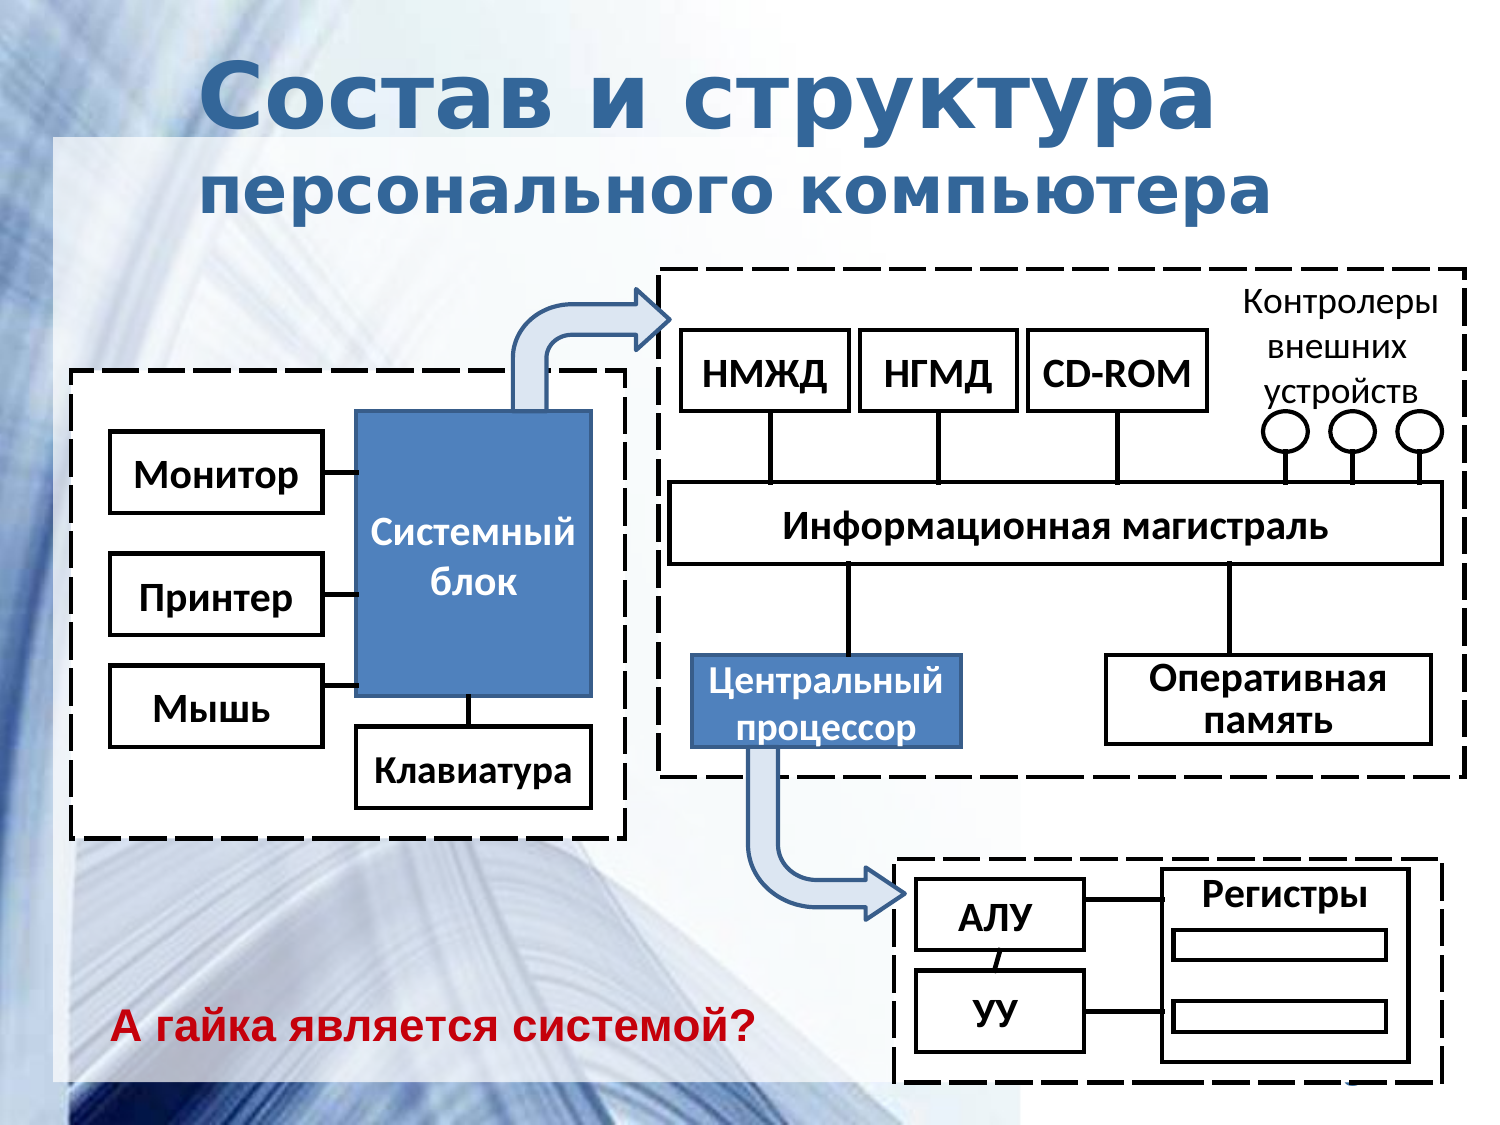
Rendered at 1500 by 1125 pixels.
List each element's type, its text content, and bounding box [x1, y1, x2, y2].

text_box Контролеры внешних устройств [1218, 268, 1465, 420]
text_box Клавиатура [356, 726, 592, 808]
text_box Принтер [109, 553, 323, 636]
text_box [70, 268, 1465, 1083]
text_box Оперативная память [1106, 655, 1431, 745]
text_box Системный блок [356, 411, 592, 697]
text_box Центральный процессор [691, 655, 961, 747]
picture [0, 0, 1500, 1125]
text_box Мышь [109, 665, 323, 747]
text_box А гайка является системой? [94, 987, 772, 1059]
text_box АЛУ [915, 879, 1085, 951]
text_box НМЖД [680, 329, 849, 412]
text_box НГМД [860, 329, 1017, 412]
text_box УУ [915, 970, 1085, 1052]
text_box Монитор [109, 431, 323, 513]
text_box Состав и структура персонального компьютера [182, 28, 1290, 235]
text_box Регистры [1162, 868, 1409, 1063]
text_box CD-ROM [1027, 329, 1208, 412]
text_box Информационная магистраль [669, 482, 1443, 564]
